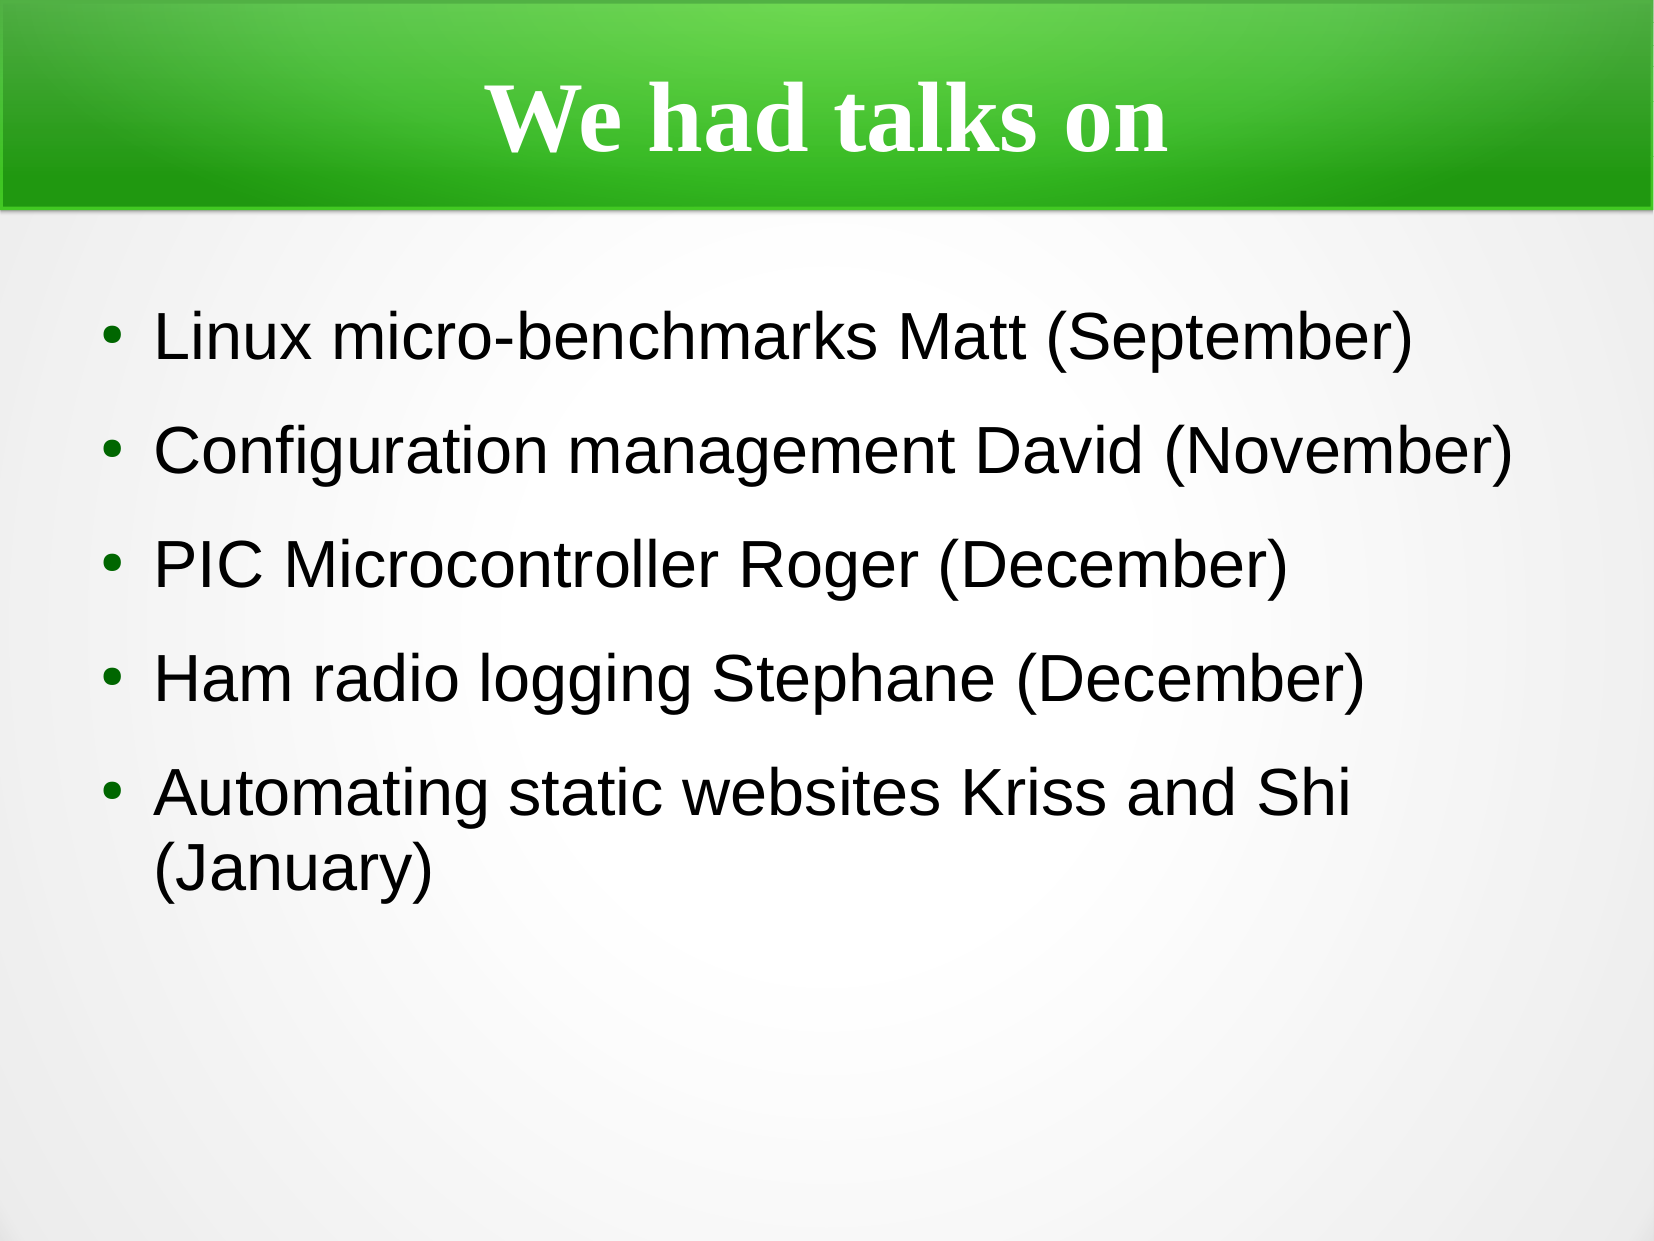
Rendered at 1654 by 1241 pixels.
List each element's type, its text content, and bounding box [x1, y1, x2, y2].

list Linux micro-benchmarks Matt (September) Configuration management David (November) PIC Microcontroller Roger (December) Ham radio logging Stephane (December) Automating static websites Kriss and Shi (January) [82, 299, 1571, 1019]
title We had talks on [82, 45, 1571, 192]
